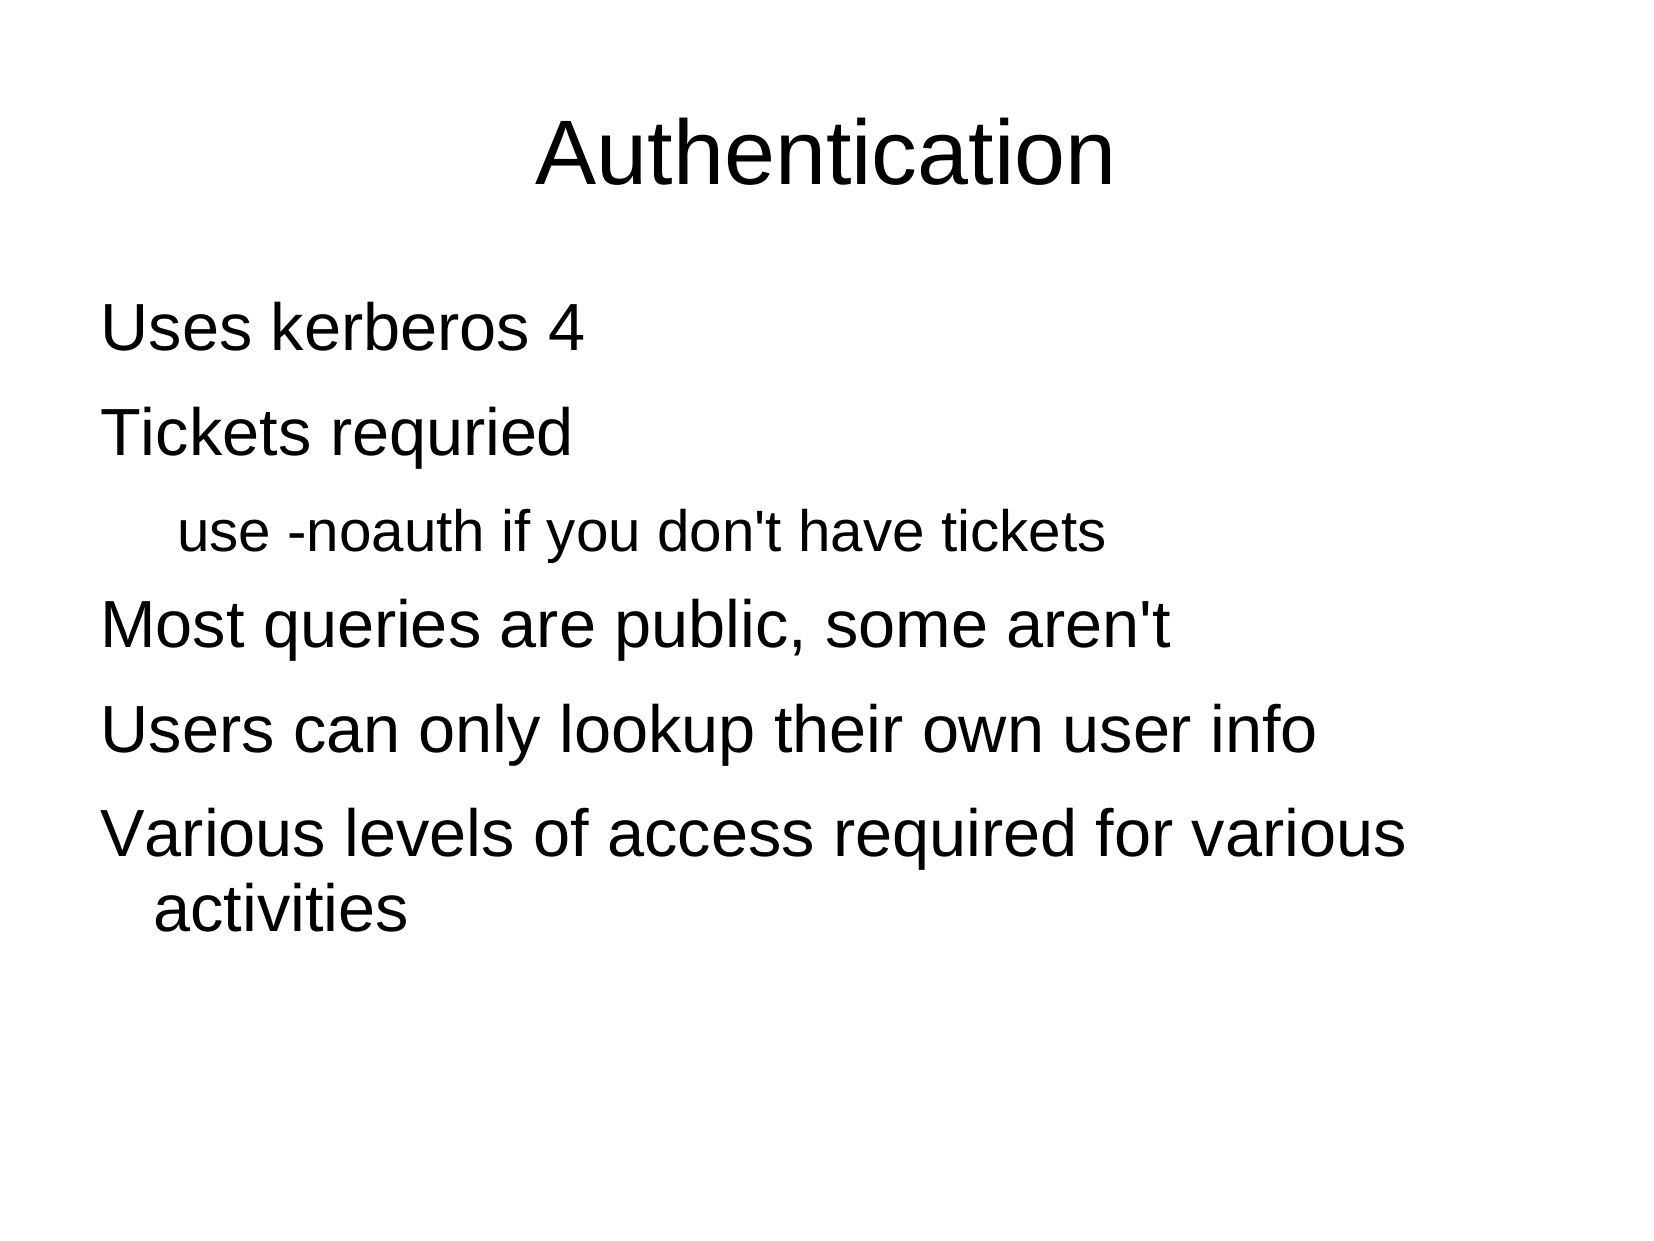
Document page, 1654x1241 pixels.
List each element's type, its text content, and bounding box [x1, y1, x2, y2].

title Authentication [82, 49, 1571, 257]
list Uses kerberos 4 Tickets requried use -noauth if you don't have tickets Most queries are public, some aren't Users can only lookup their own user info Various levels of access required for various activities [82, 290, 1571, 1109]
